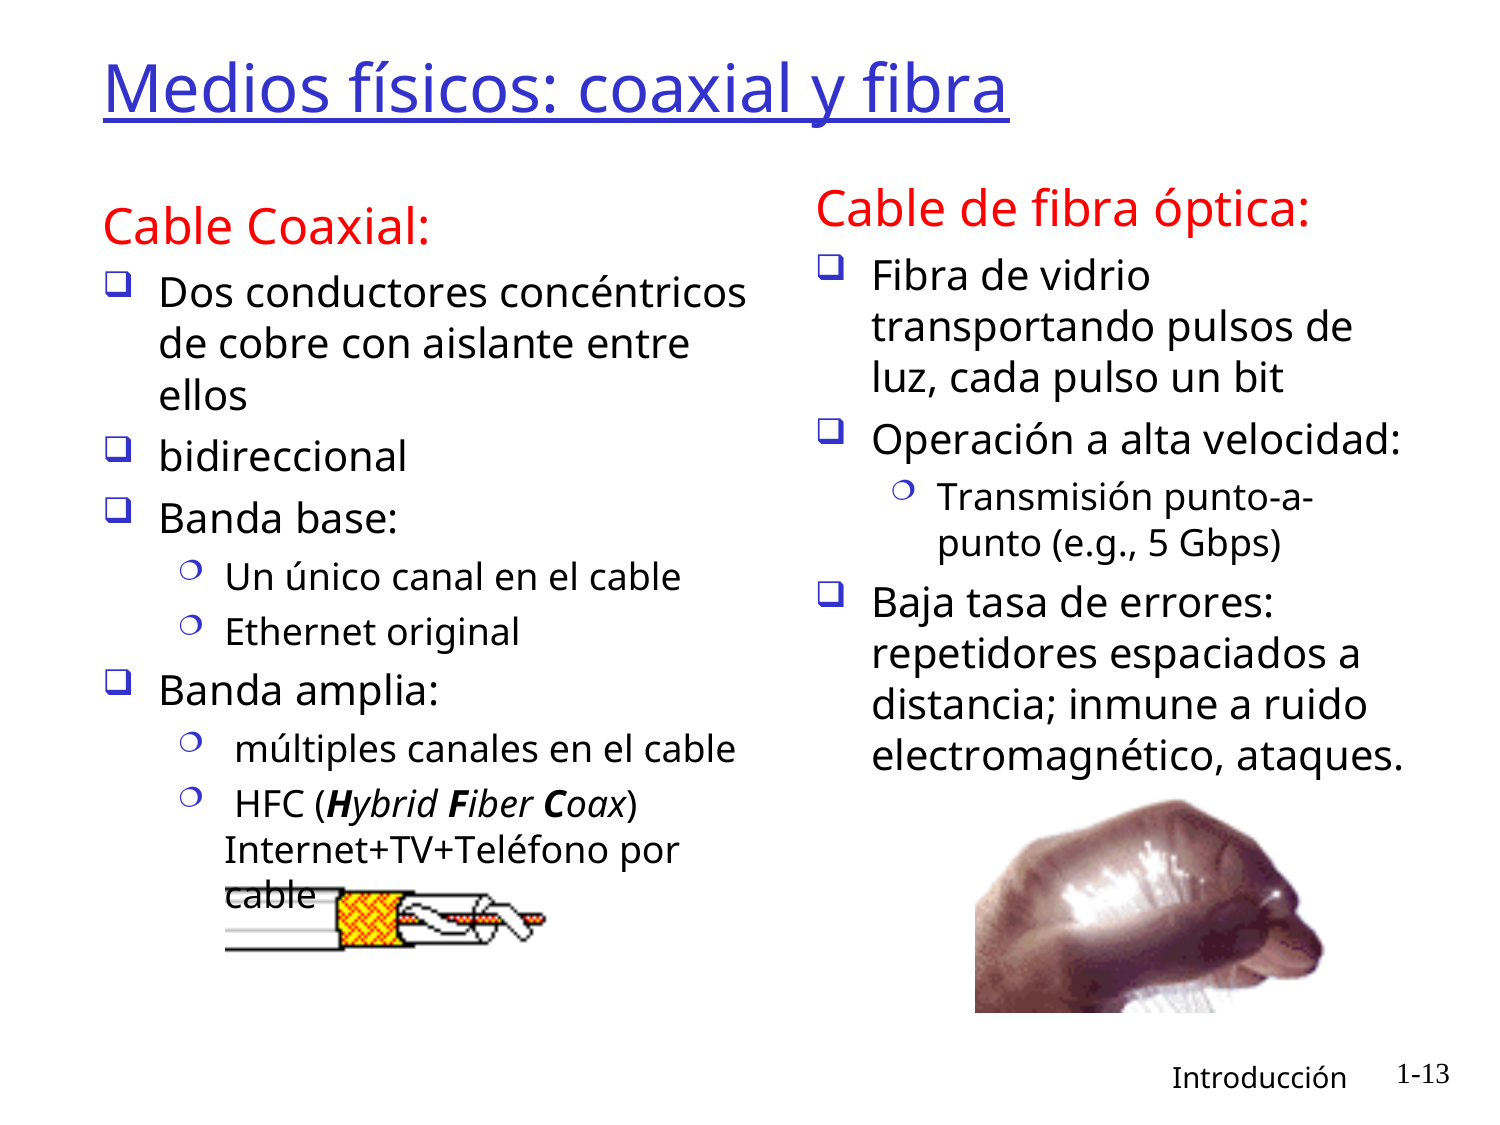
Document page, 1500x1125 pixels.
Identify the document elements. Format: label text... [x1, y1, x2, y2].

list Cable de fibra óptica: Fibra de vidrio transportando pulsos de luz, cada pulso un bit Operación a alta velocidad: Transmisión punto-a-punto (e.g., 5 Gbps) Baja tasa de errores: repetidores espaciados a distancia; inmune a ruido electromagnético, ataques. [799, 169, 1425, 831]
picture [975, 831, 1343, 1013]
title Medios físicos: coaxial y fibra [87, 16, 1463, 158]
list Cable Coaxial: Dos conductores concéntricos de cobre con aislante entre ellos bidireccional Banda base: Un único canal en el cable Ethernet original Banda amplia: múltiples canales en el cable HFC (Hybrid Fiber Coax) Internet+TV+Teléfono por cable [87, 187, 788, 826]
picture [225, 838, 229, 861]
picture [625, 845, 636, 861]
picture [225, 834, 636, 1013]
